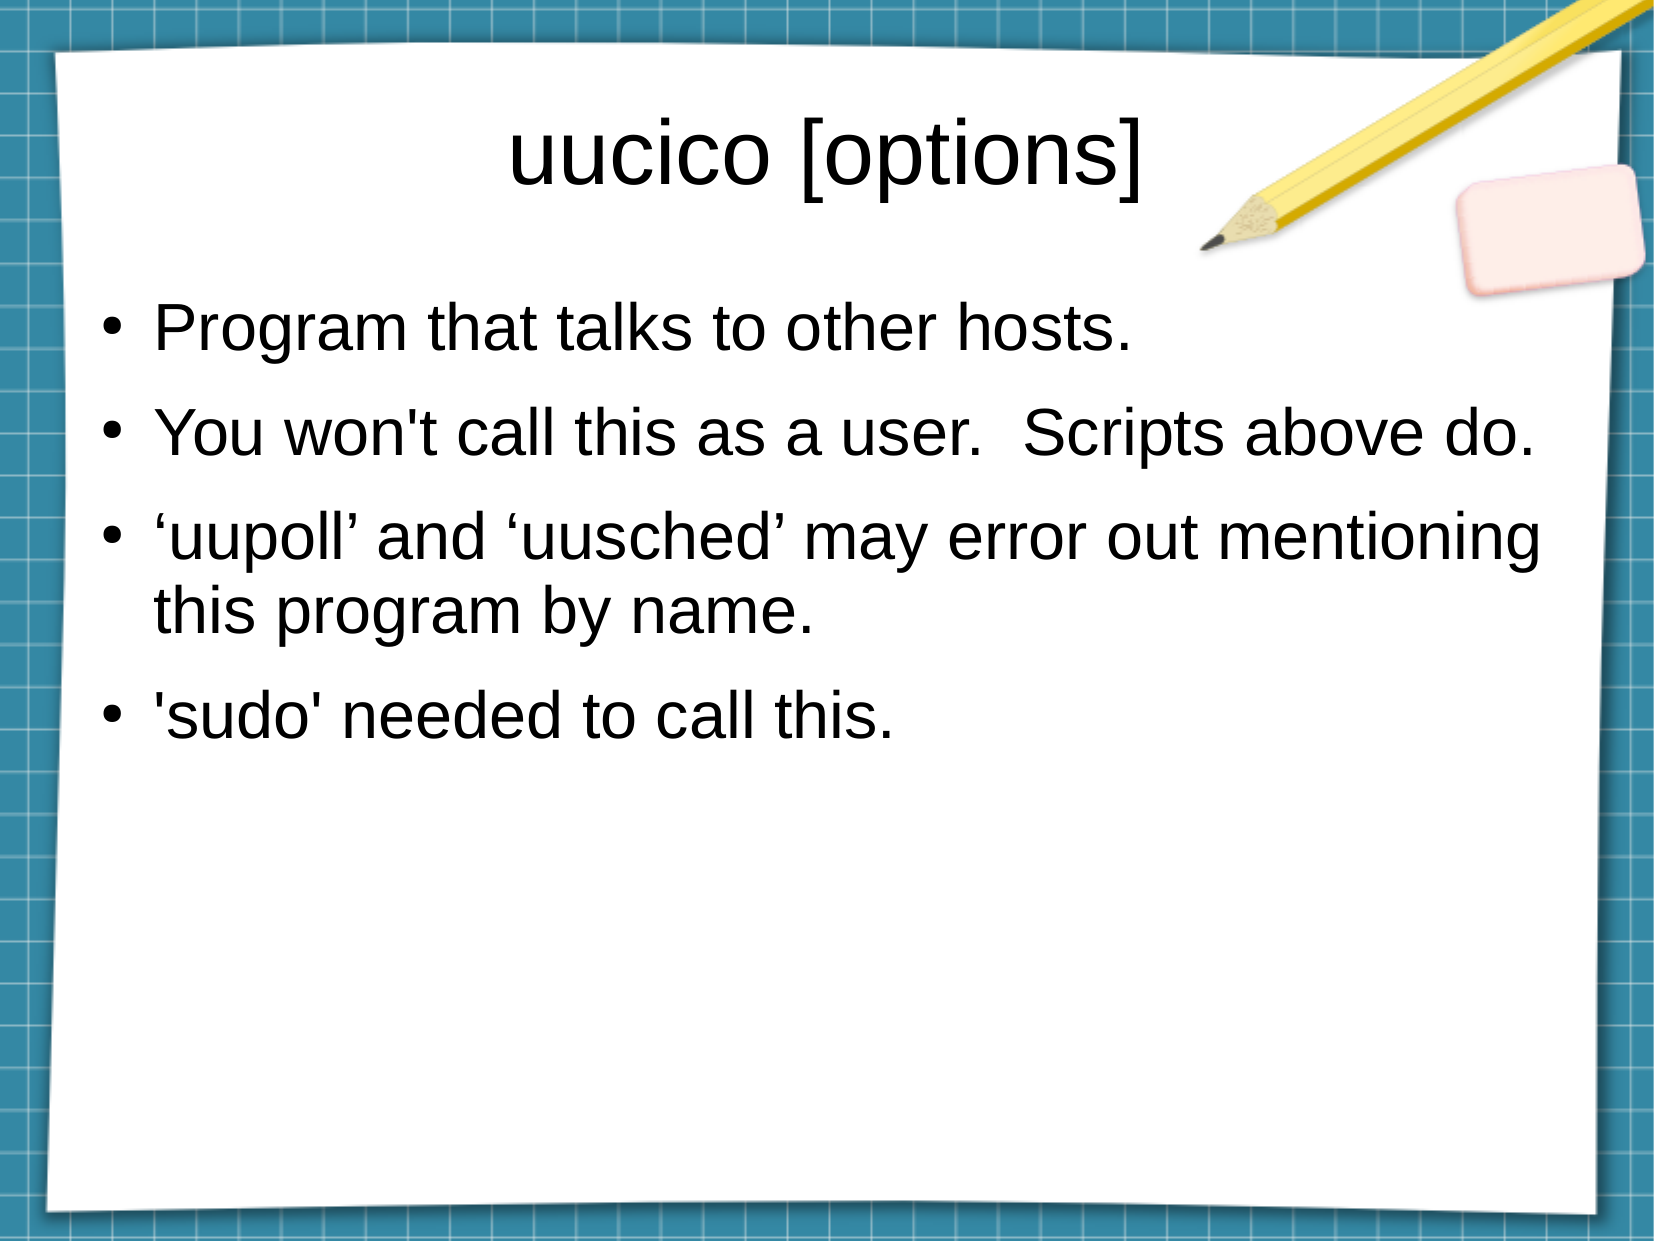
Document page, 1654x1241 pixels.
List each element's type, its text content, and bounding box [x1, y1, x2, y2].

list Program that talks to other hosts. You won't call this as a user. Scripts above do. ‘uupoll’ and ‘uusched’ may error out mentioning this program by name. 'sudo' needed to call this. [82, 290, 1571, 1010]
title uucico [options] [82, 49, 1571, 257]
picture [0, 0, 1654, 1241]
